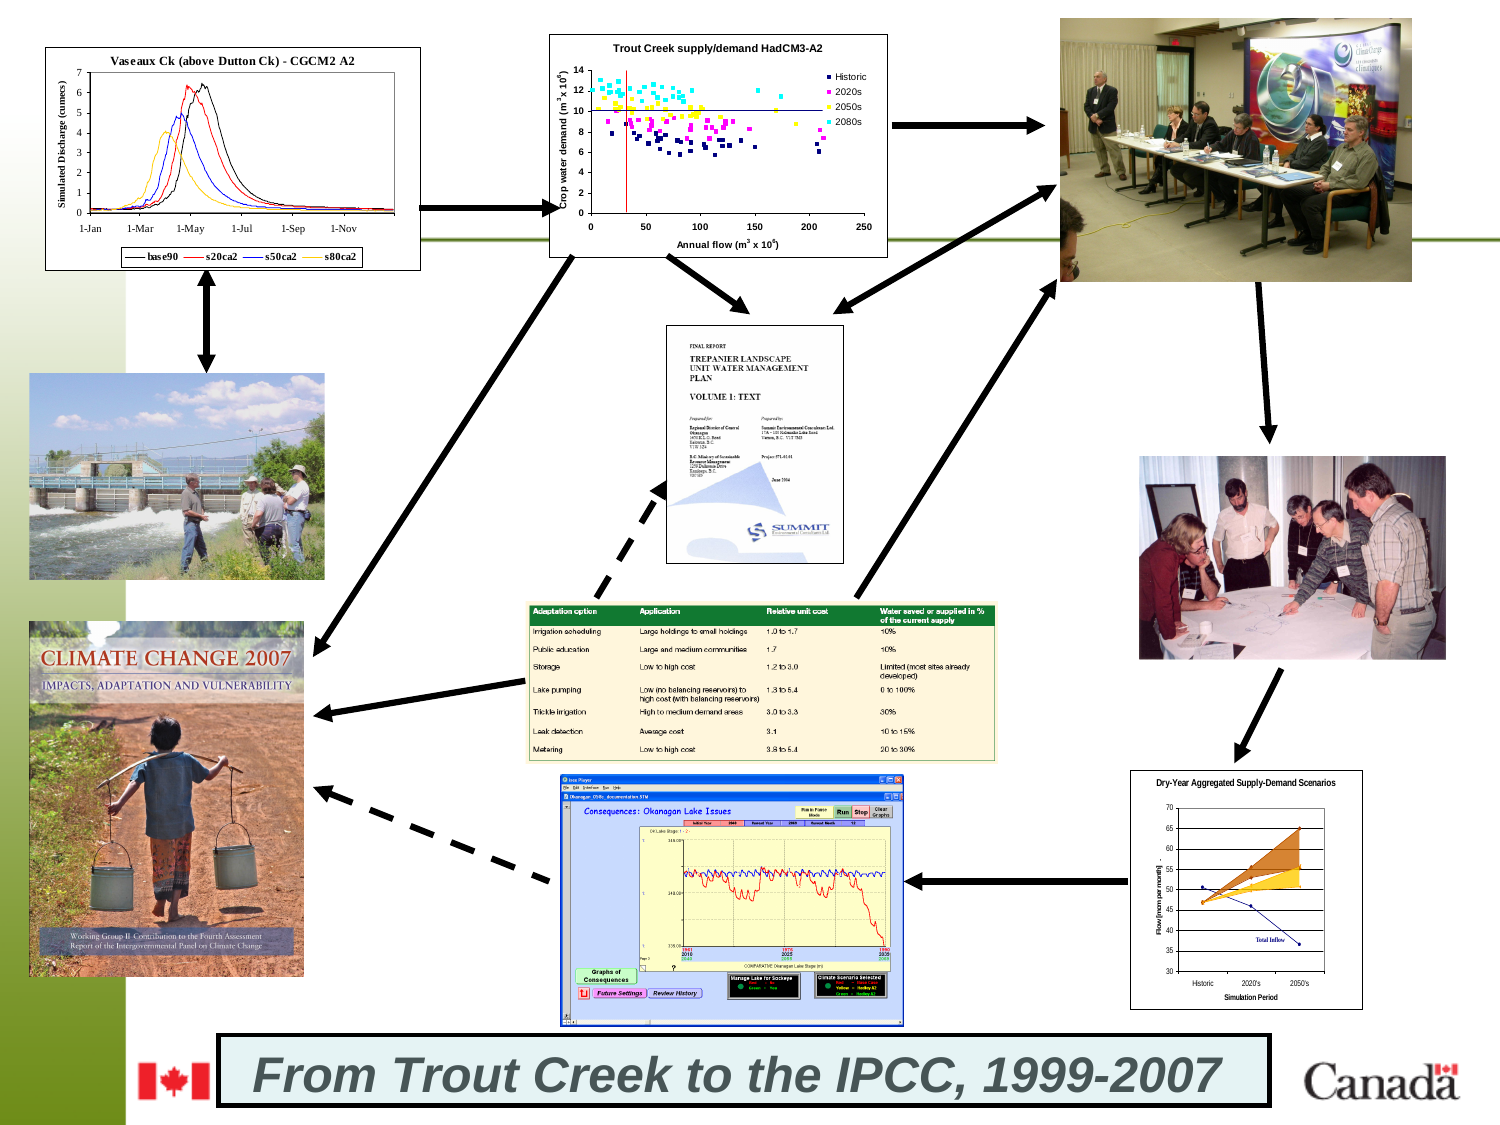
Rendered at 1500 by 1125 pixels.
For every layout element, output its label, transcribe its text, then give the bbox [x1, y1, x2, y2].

text_box [1202, 828, 1300, 903]
picture [0, 0, 1500, 1125]
chart [1128, 768, 1365, 1012]
text_box From Trout Creek to the IPCC, 1999-2007 [218, 1106, 1270, 1111]
text_box [218, 1034, 1270, 1106]
